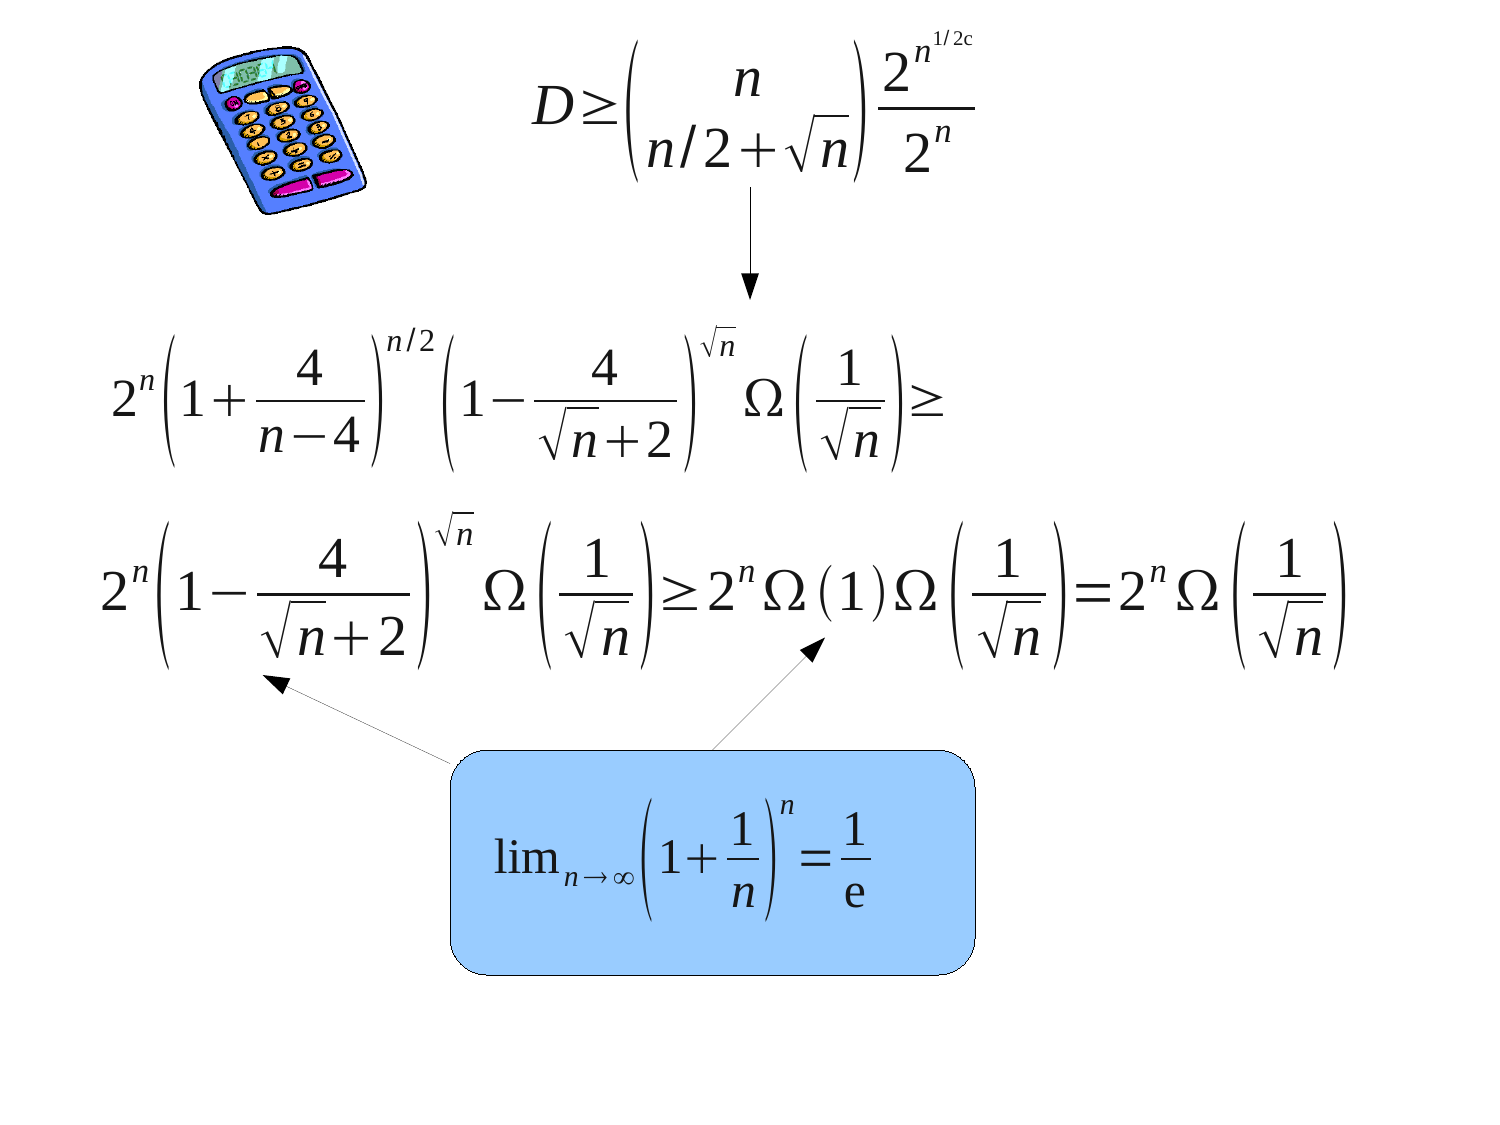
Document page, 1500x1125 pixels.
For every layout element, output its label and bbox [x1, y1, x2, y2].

chart [103, 323, 957, 476]
picture [187, 37, 376, 225]
chart [487, 787, 879, 925]
chart [521, 26, 985, 188]
chart [92, 510, 1357, 675]
text_box [450, 750, 976, 976]
